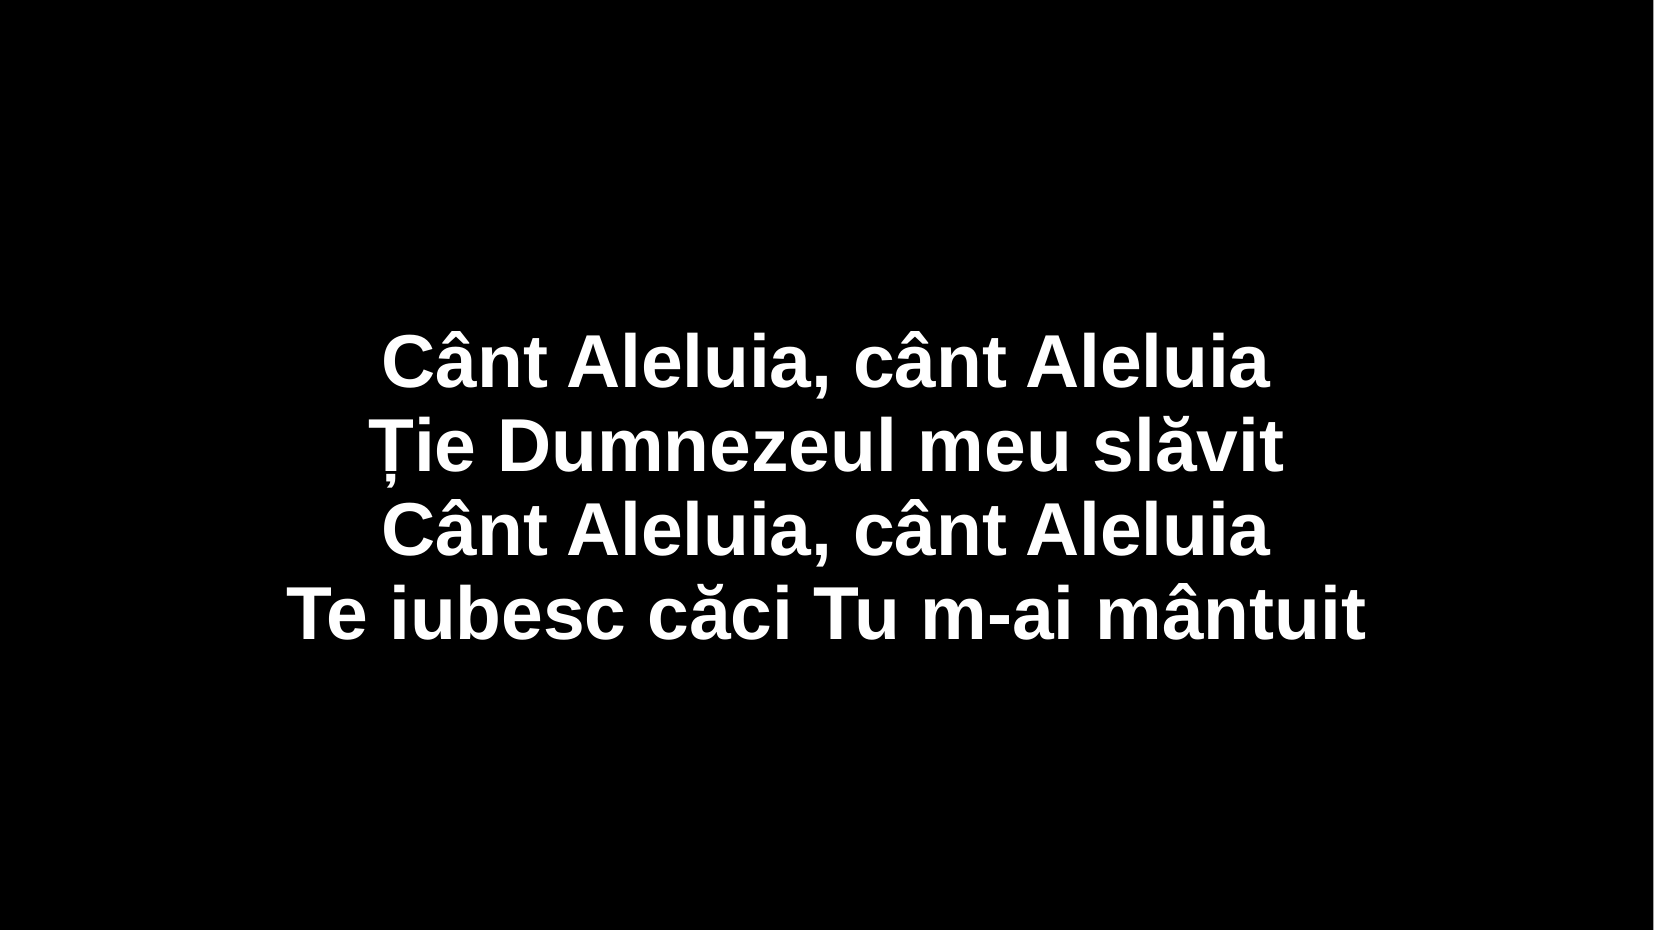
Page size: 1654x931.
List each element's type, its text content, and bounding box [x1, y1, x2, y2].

subtitle Cânt Aleluia, cânt Aleluia Ție Dumnezeul meu slăvit Cânt Aleluia, cânt Aleluia Te iubesc căci Tu m-ai mântuit [82, 109, 1571, 866]
